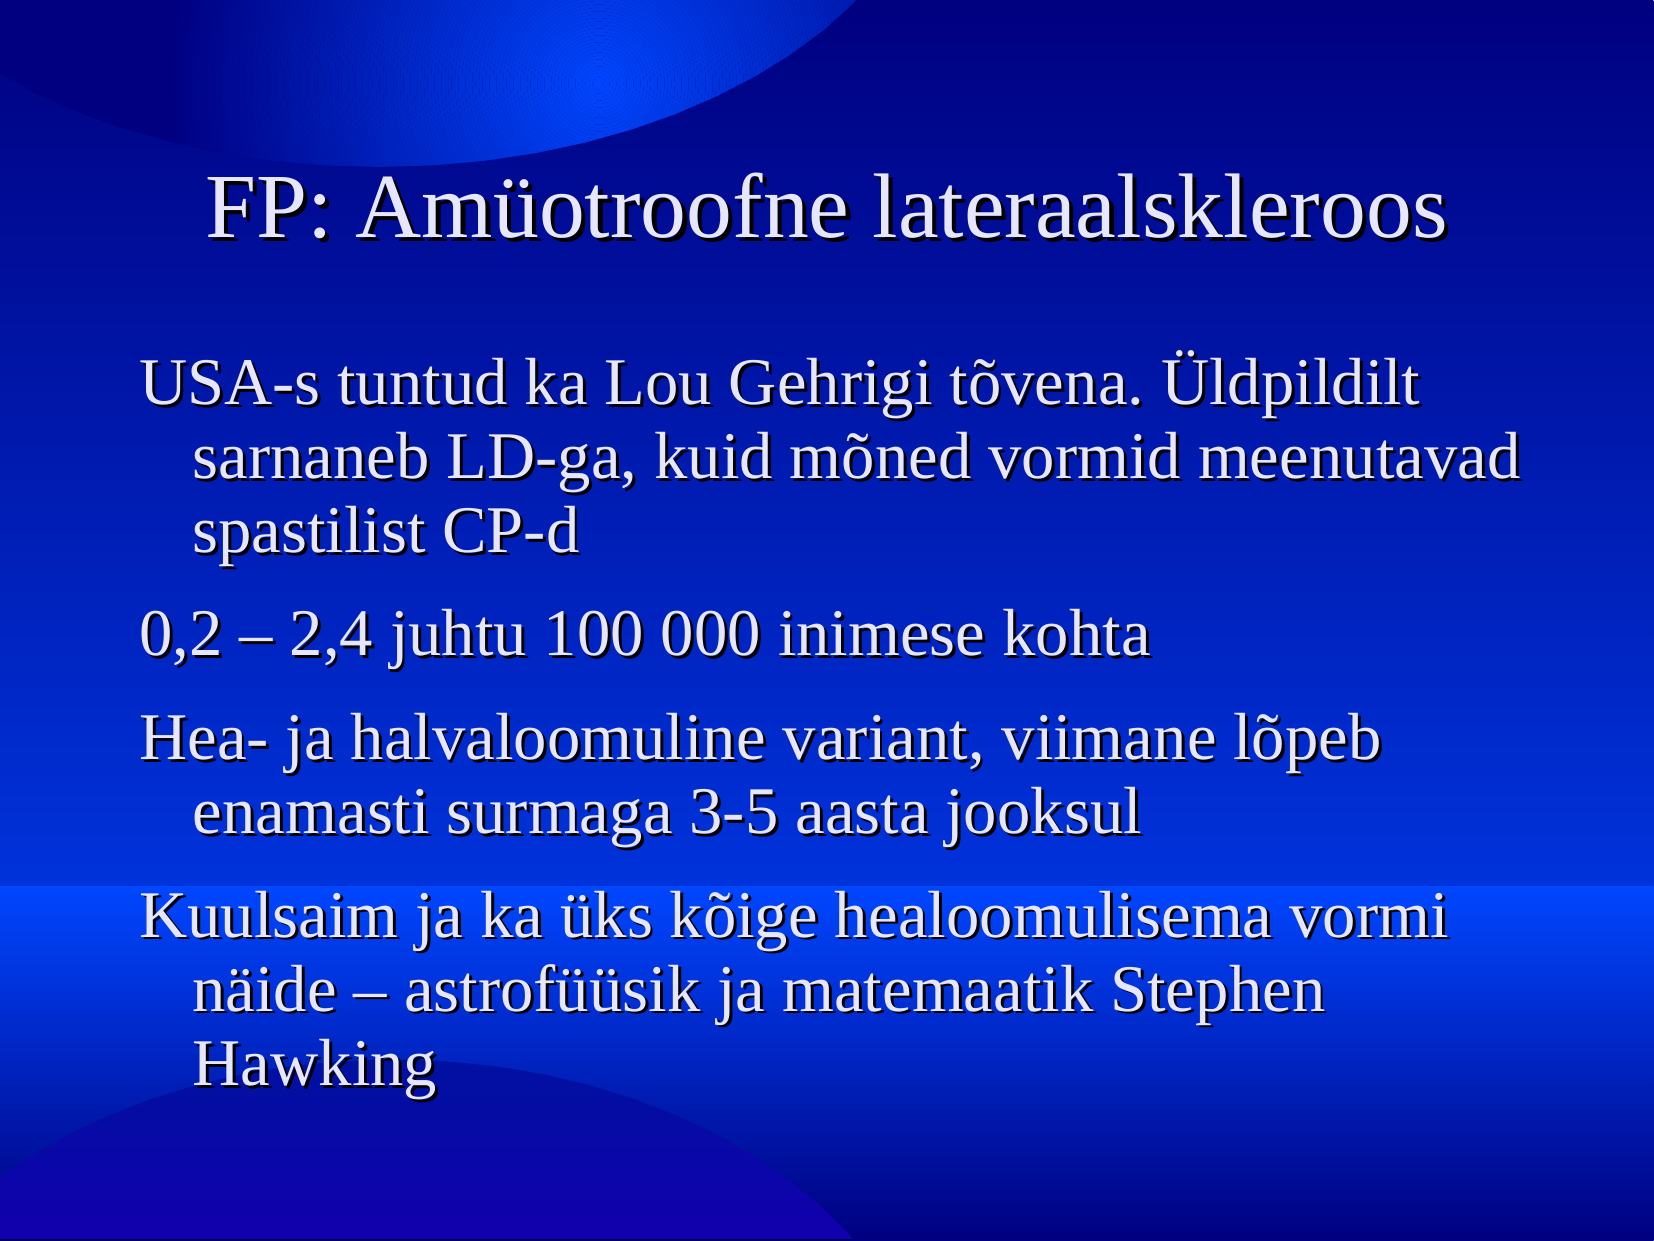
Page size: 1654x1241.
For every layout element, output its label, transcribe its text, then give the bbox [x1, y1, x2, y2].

title FP: Amüotroofne lateraalskleroos [121, 102, 1534, 311]
list USA-s tuntud ka Lou Gehrigi tõvena. Üldpildilt sarnaneb LD-ga, kuid mõned vormid meenutavad spastilist CP-d 0,2 – 2,4 juhtu 100 000 inimese kohta Hea- ja halvaloomuline variant, viimane lõpeb enamasti surmaga 3-5 aasta jooksul Kuulsaim ja ka üks kõige healoomulisema vormi näide – astrofüüsik ja matemaatik Stephen Hawking [121, 344, 1534, 1127]
